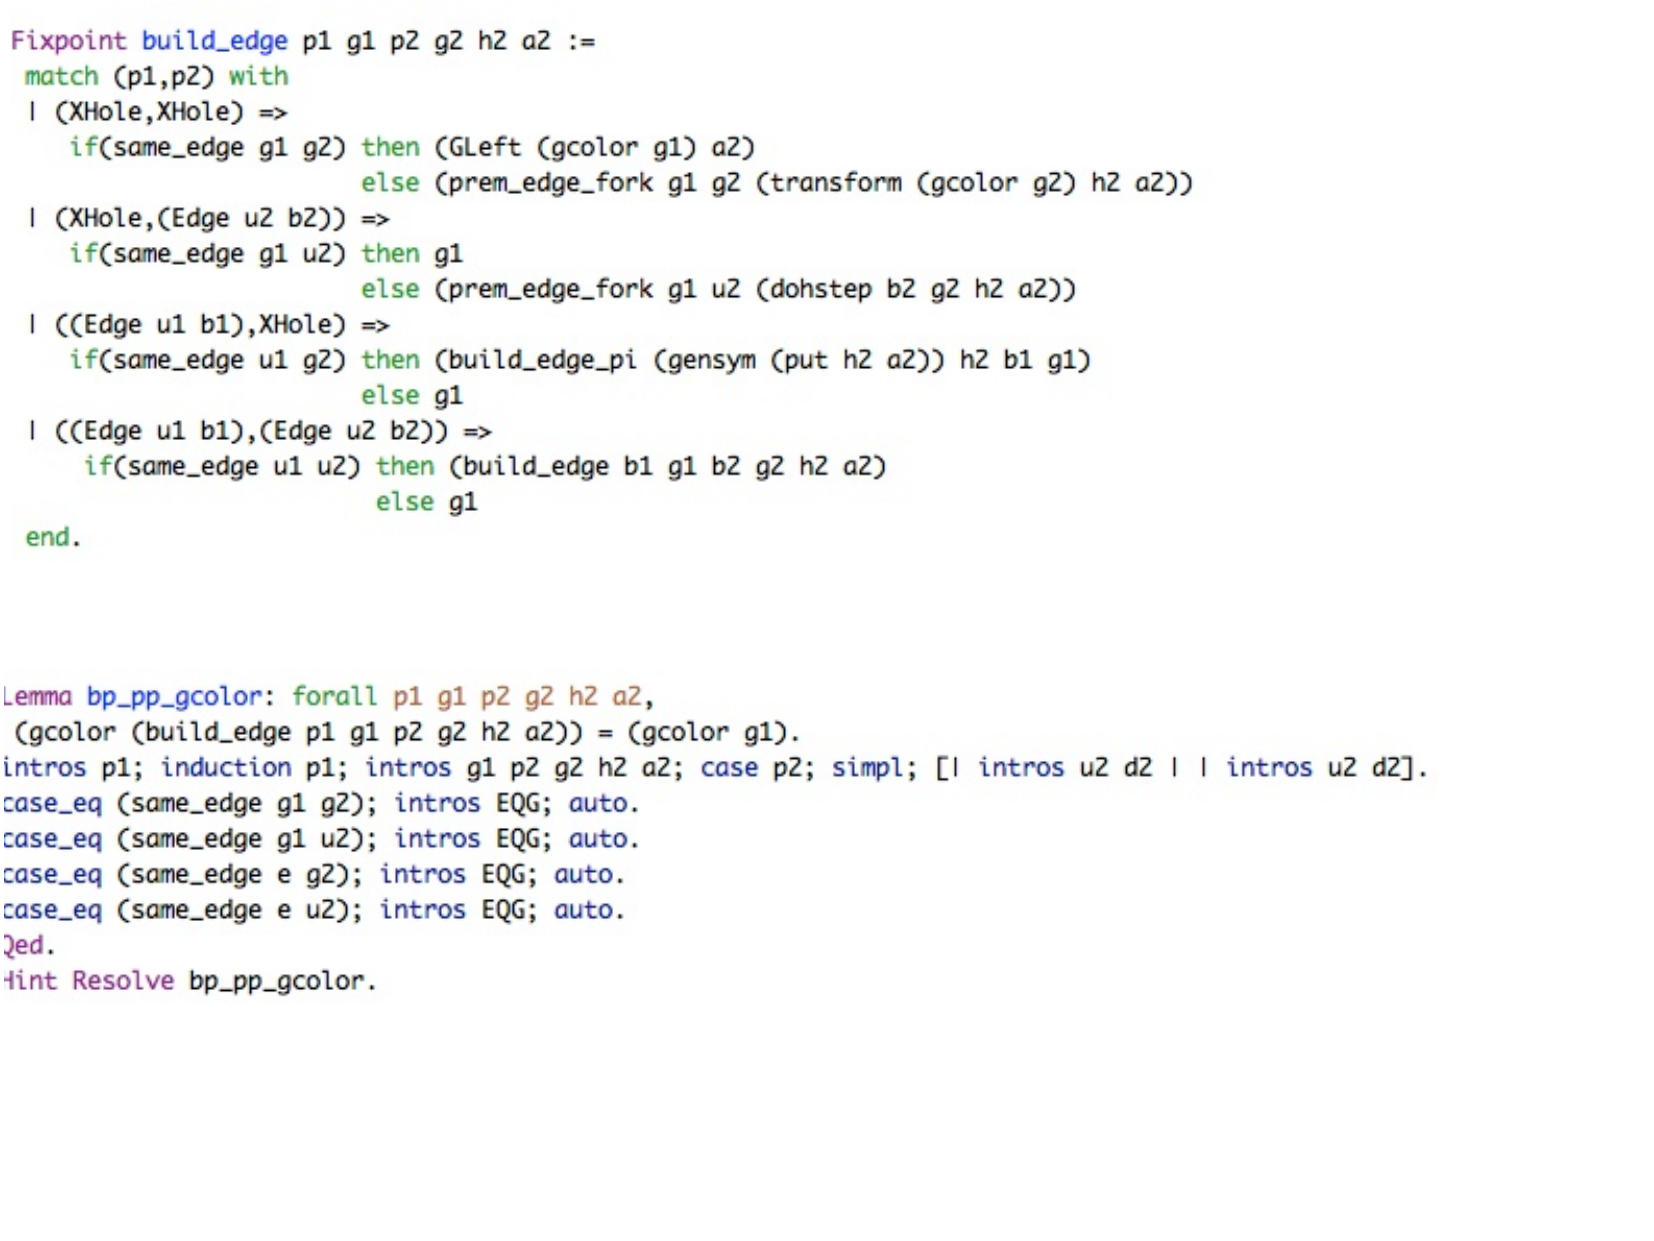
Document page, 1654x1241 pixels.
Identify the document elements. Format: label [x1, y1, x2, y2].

picture [11, 2, 1294, 563]
picture [4, 668, 1468, 1013]
